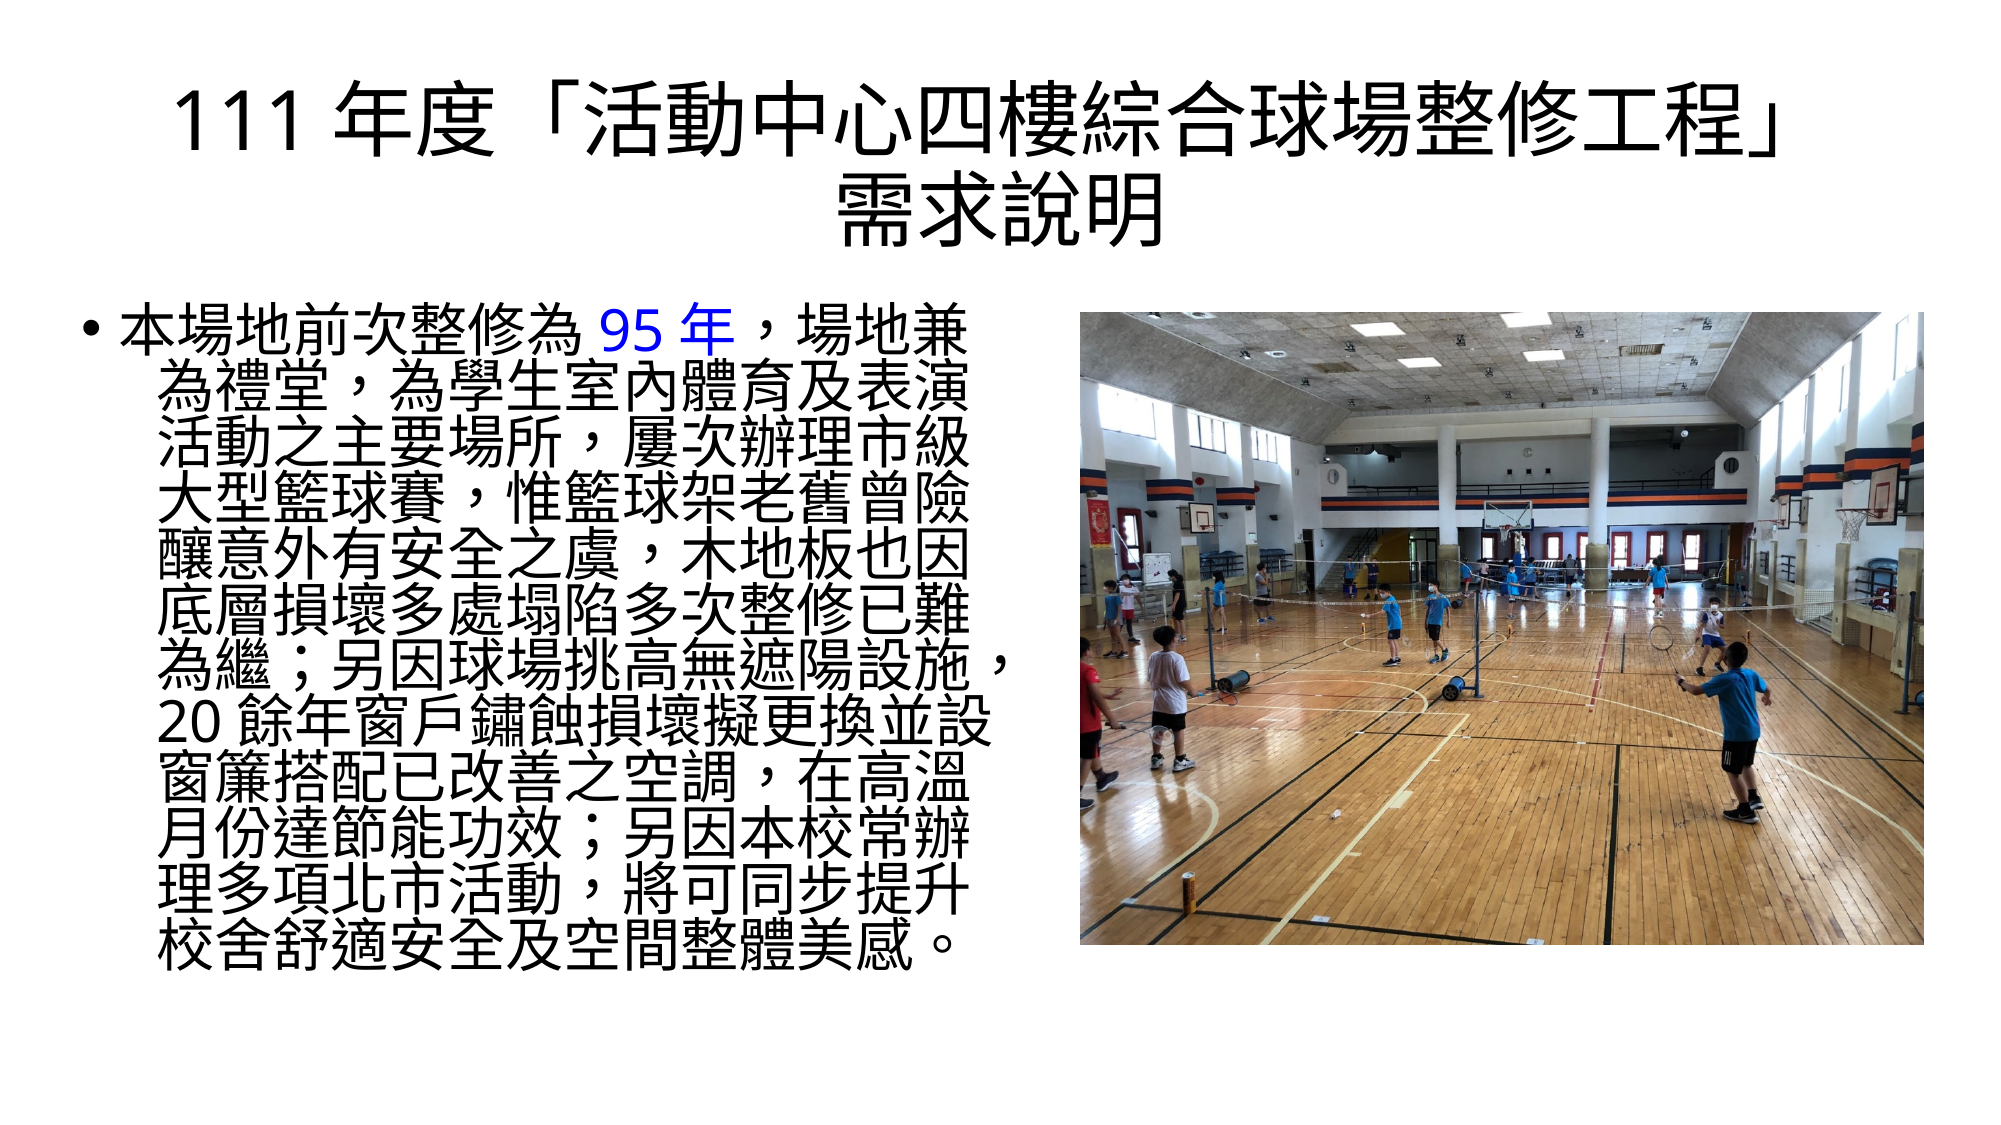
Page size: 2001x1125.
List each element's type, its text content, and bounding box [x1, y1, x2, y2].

title 111年度「活動中心四樓綜合球場整修工程」 需求說明 [137, 59, 1863, 278]
list 本場地前次整修為95年，場地兼為禮堂，為學生室內體育及表演活動之主要場所，屢次辦理市級大型籃球賽，惟籃球架老舊曾險釀意外有安全之虞，木地板也因底層損壞多處塌陷多次整修已難為繼；另因球場挑高無遮陽設施，20餘年窗戶鏽蝕損壞擬更換並設窗簾搭配已改善之空調，在高溫月份達節能功效；另因本校常辦理多項北市活動，將可同步提升校舍舒適安全及空間整體美感。 [65, 299, 1041, 1067]
picture [1080, 312, 1924, 945]
